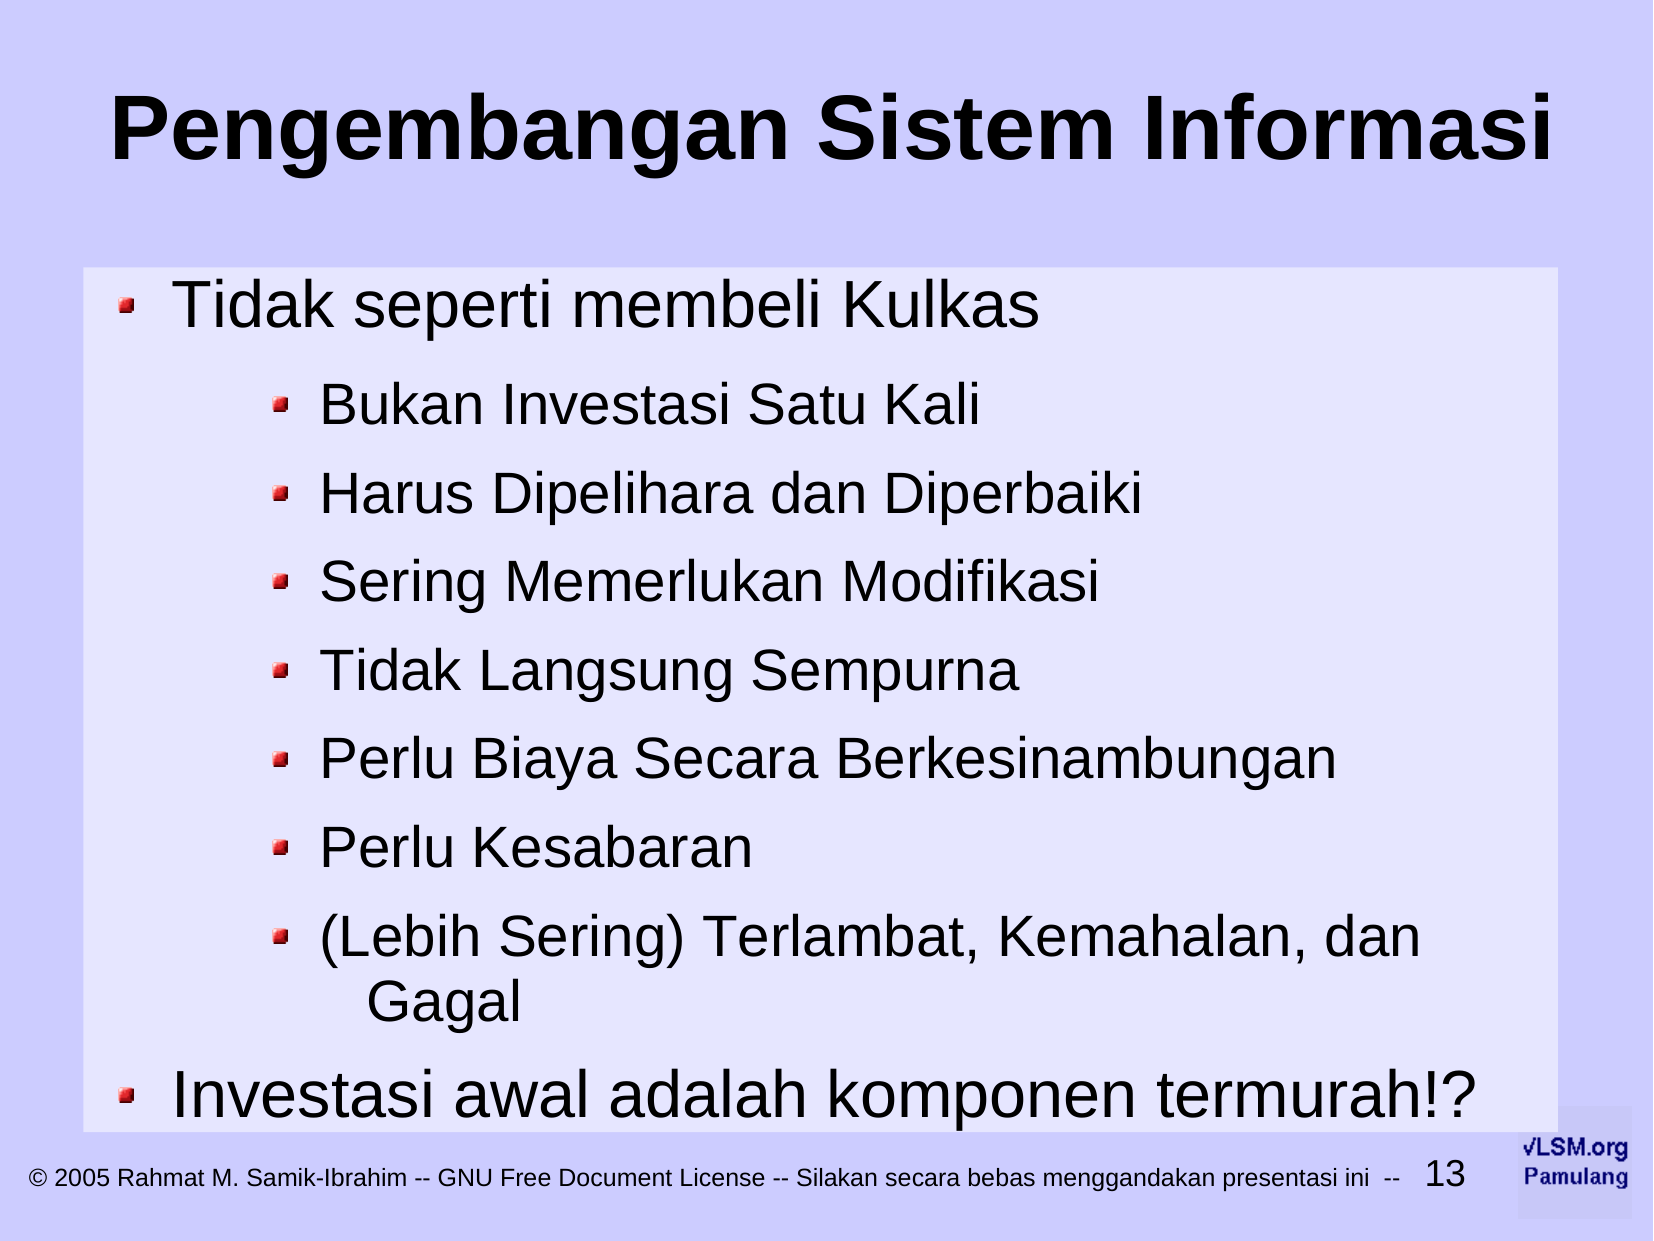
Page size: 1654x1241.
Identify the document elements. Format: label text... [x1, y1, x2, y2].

picture [118, 1087, 134, 1103]
list Tidak seperti membeli Kulkas Bukan Investasi Satu Kali Harus Dipelihara dan Diperbaiki Sering Memerlukan Modifikasi Tidak Langsung Sempurna Perlu Biaya Secara Berkesinambungan Perlu Kesabaran (Lebih Sering) Terlambat, Kemahalan, dan Gagal Investasi awal adalah komponen termurah!? [83, 267, 1558, 1068]
picture [1518, 1106, 1632, 1219]
title Pengembangan Sistem Informasi [40, 73, 1625, 184]
